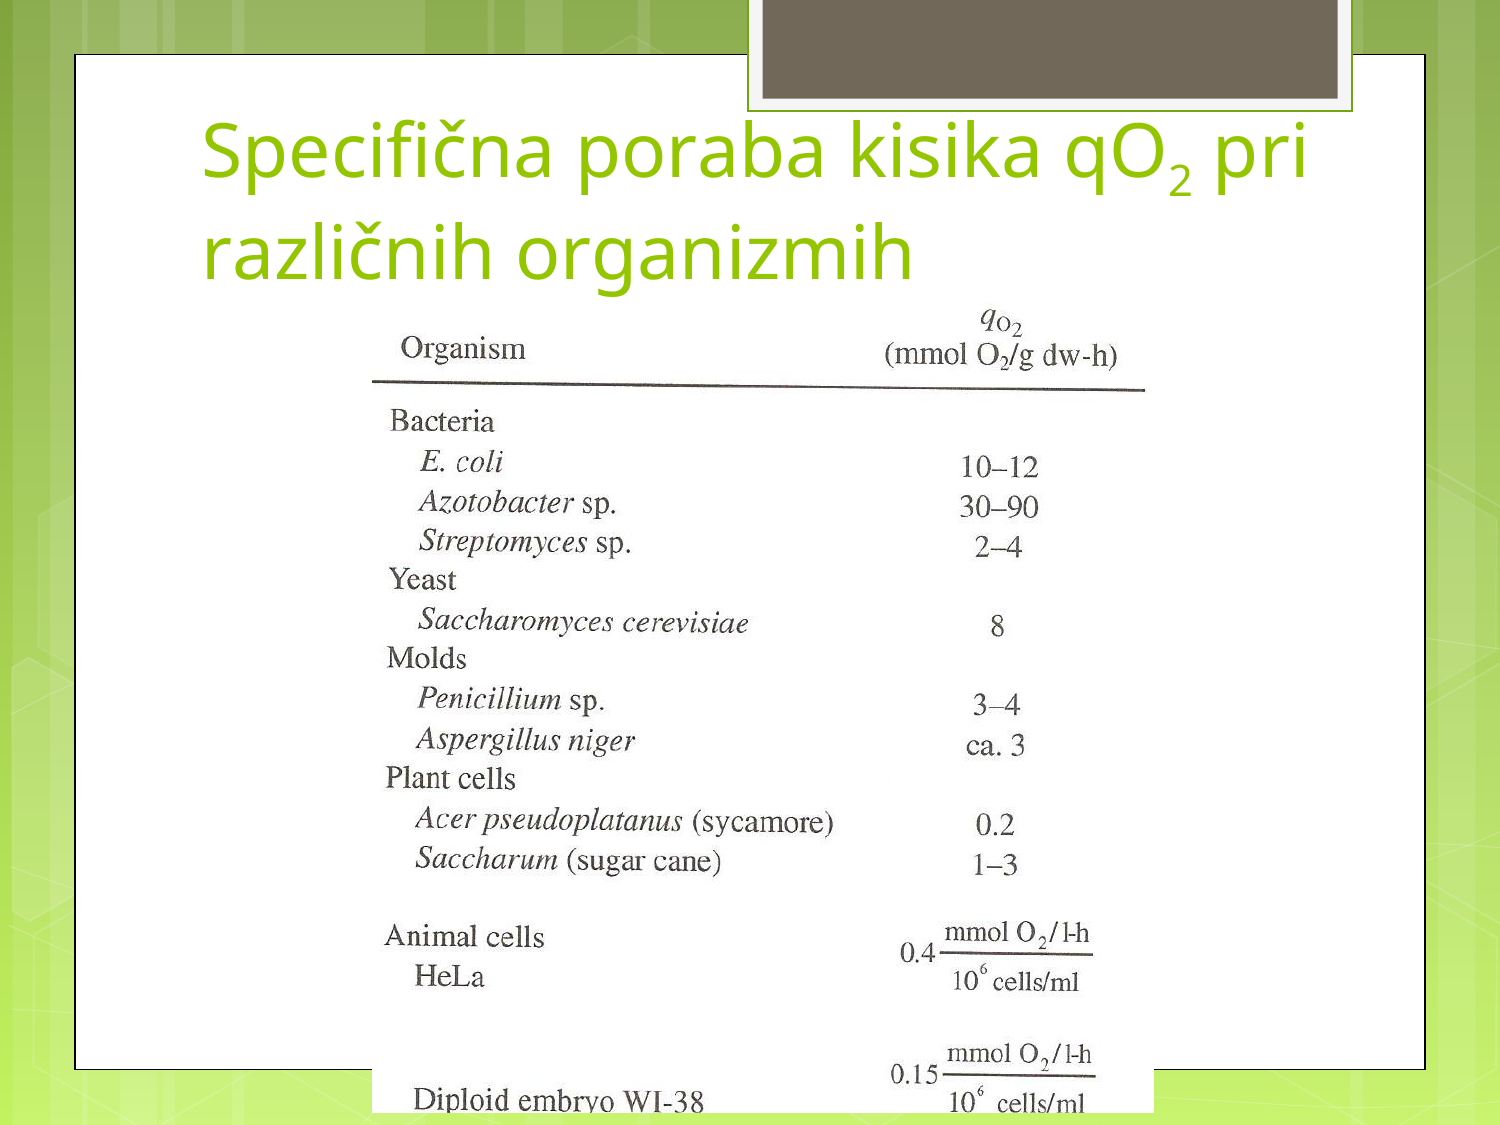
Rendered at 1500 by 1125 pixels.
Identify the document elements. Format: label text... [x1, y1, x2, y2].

title Specifična poraba kisika qO2 pri različnih organizmih [186, 95, 1339, 303]
picture [372, 302, 1154, 1114]
